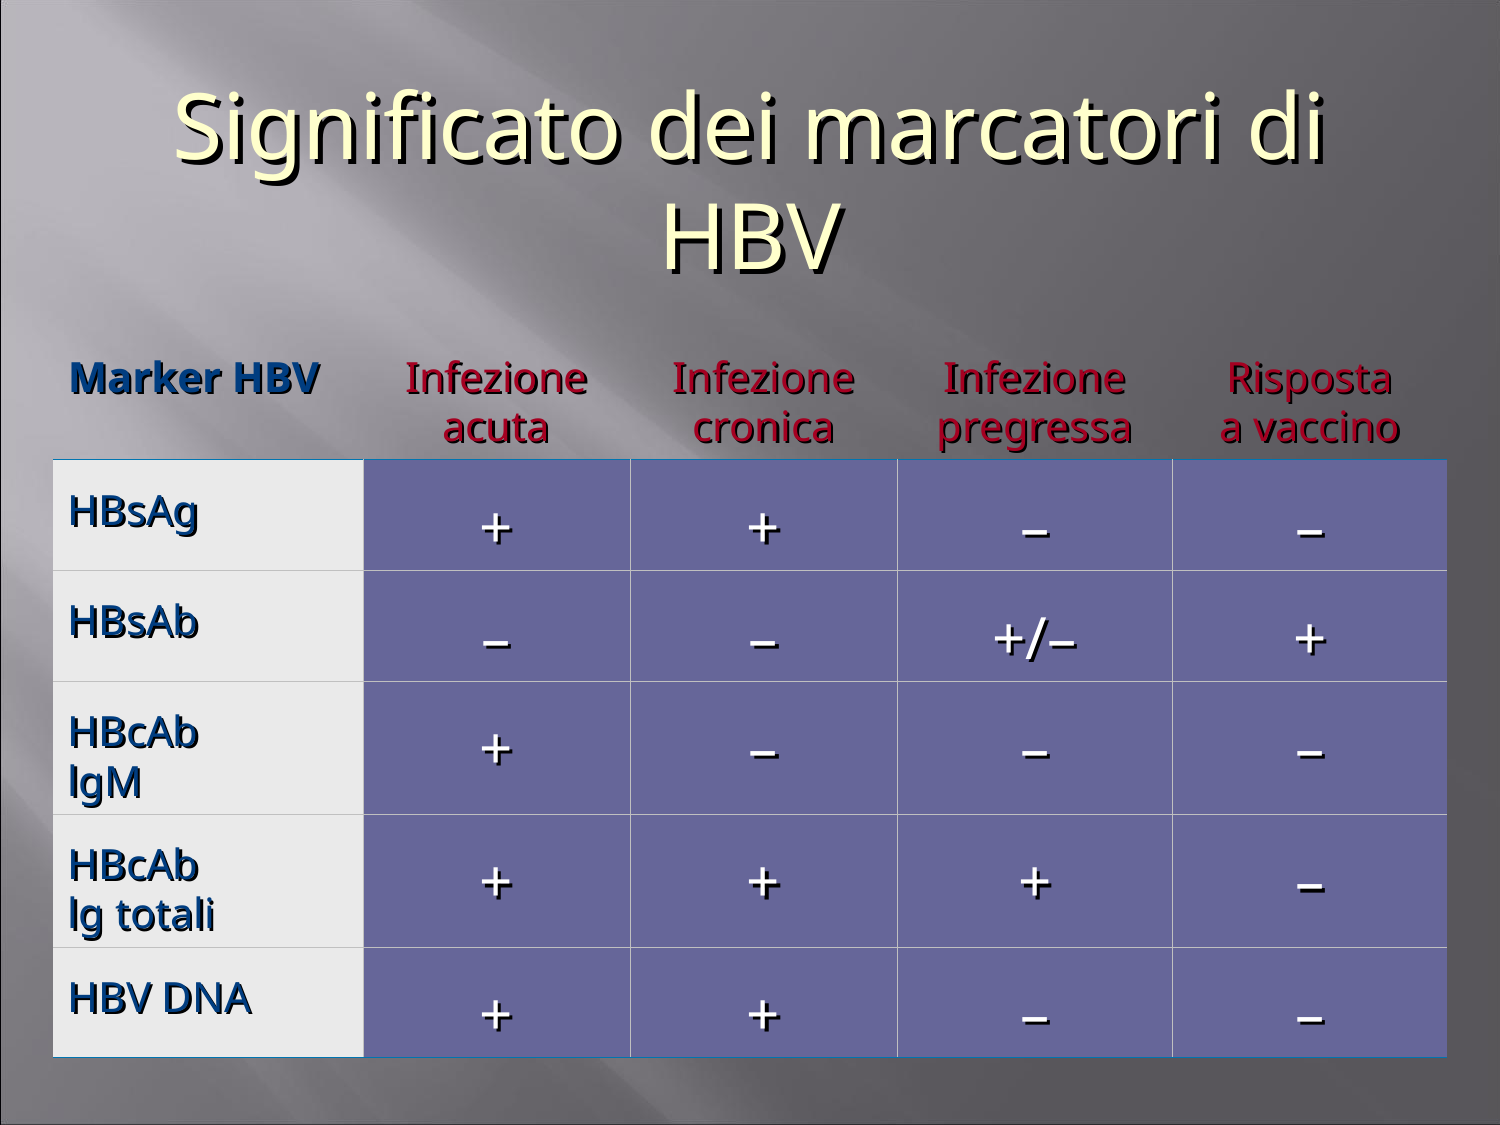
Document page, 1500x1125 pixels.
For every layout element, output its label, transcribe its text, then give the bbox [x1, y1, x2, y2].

table_cell + [631, 815, 897, 947]
picture [0, 0, 1500, 1125]
table_cell – [1173, 948, 1447, 1057]
table_cell + [631, 460, 897, 570]
table_cell + [631, 948, 897, 1057]
table_cell HBcAb lgM [53, 682, 363, 814]
table_header Infezione acuta [363, 326, 630, 459]
table_cell – [1173, 682, 1447, 814]
table_cell + [364, 460, 630, 570]
table_header Infezione cronica [630, 326, 897, 459]
table_cell – [631, 682, 897, 814]
table_header Risposta a vaccino [1172, 326, 1447, 459]
table_cell + [364, 948, 630, 1057]
table_cell – [1173, 460, 1447, 570]
table_cell HBV DNA [53, 948, 363, 1057]
table_cell HBsAg [53, 460, 363, 570]
table_cell HBcAb lg totali [53, 815, 363, 947]
table_cell +/– [898, 571, 1172, 681]
table_cell – [364, 571, 630, 681]
table_cell + [364, 815, 630, 947]
table_header Infezione pregressa [897, 326, 1172, 459]
table_cell HBsAb [53, 571, 363, 681]
text_box Significato dei marcatori di HBV [75, 62, 1426, 288]
table_header Marker HBV [53, 326, 363, 459]
table_cell + [1173, 571, 1447, 681]
table_cell – [898, 460, 1172, 570]
table_cell – [631, 571, 897, 681]
table_cell – [898, 948, 1172, 1057]
table_cell + [364, 682, 630, 814]
table_cell – [1173, 815, 1447, 947]
table_cell – [898, 682, 1172, 814]
table_cell + [898, 815, 1172, 947]
